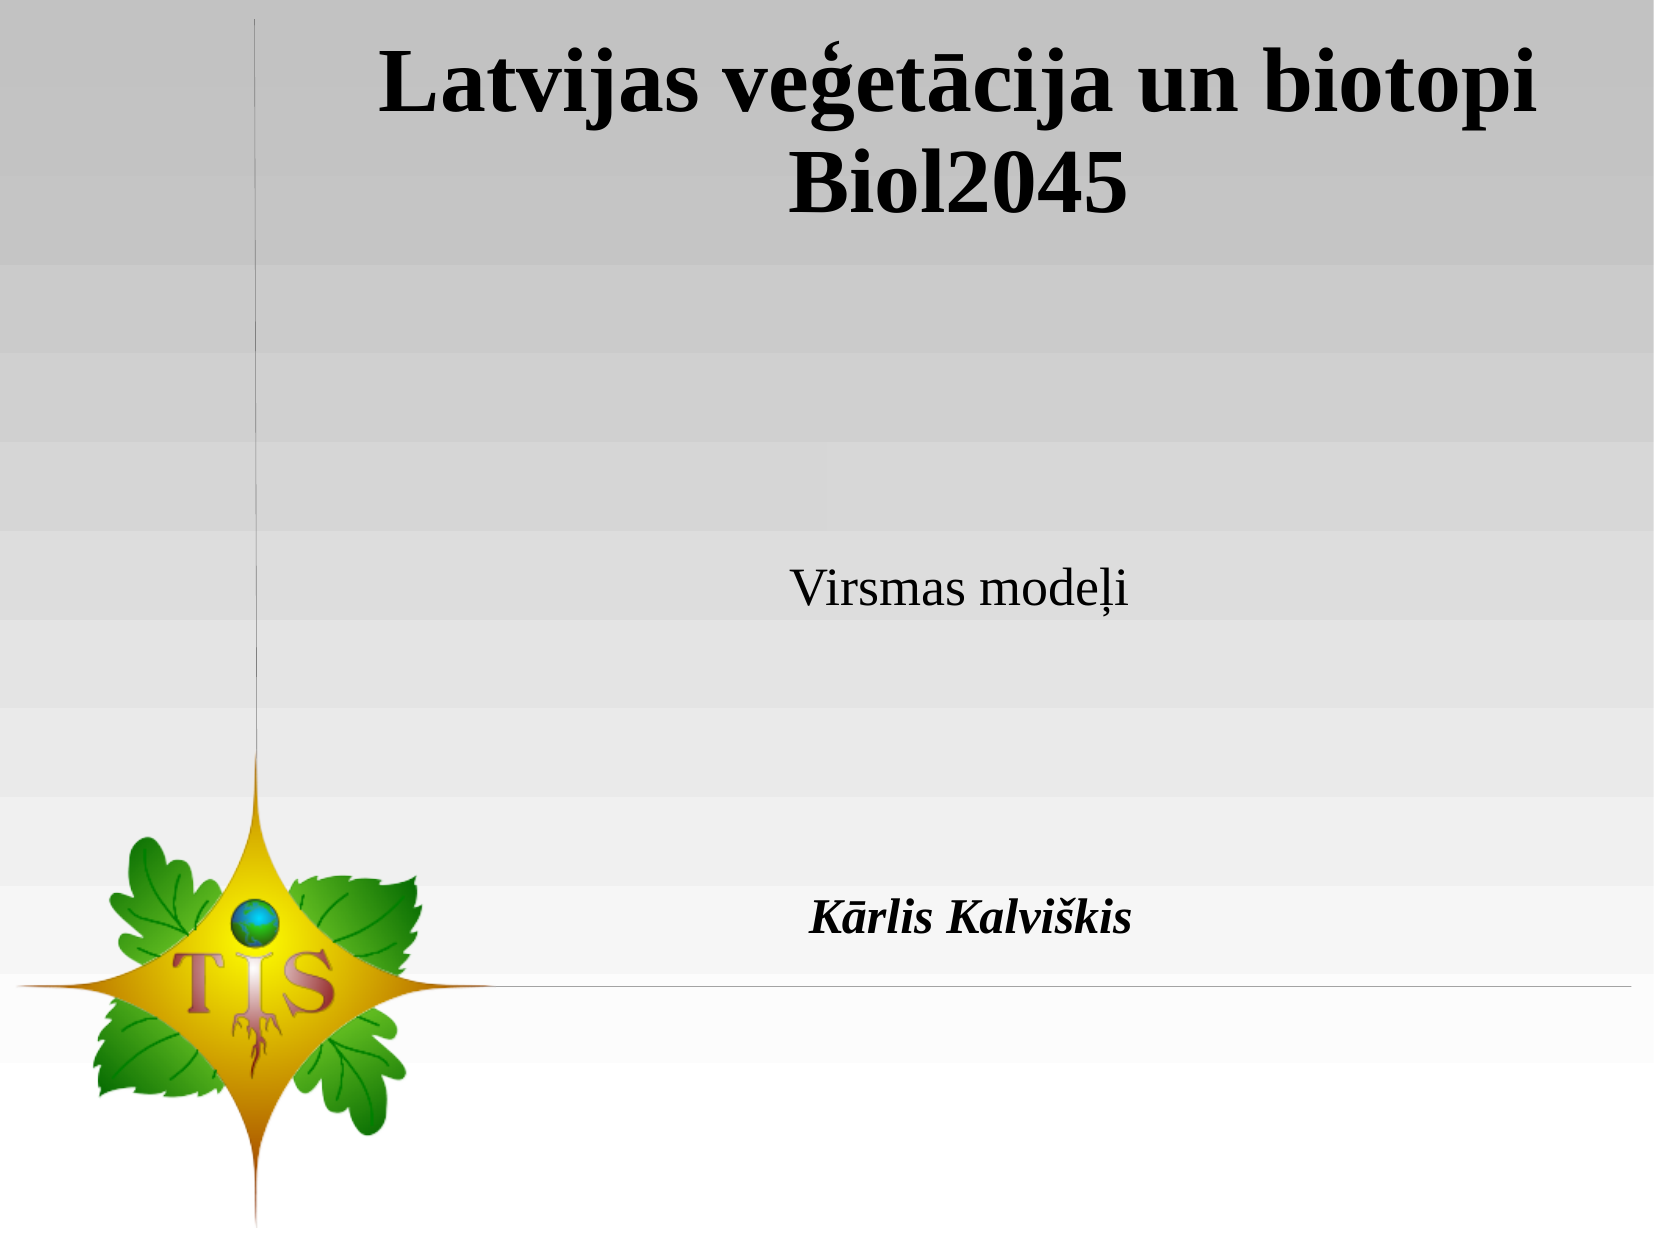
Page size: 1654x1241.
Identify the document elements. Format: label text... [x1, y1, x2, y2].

picture [0, 0, 1654, 1241]
title Virsmas modeļi [295, 314, 1625, 861]
